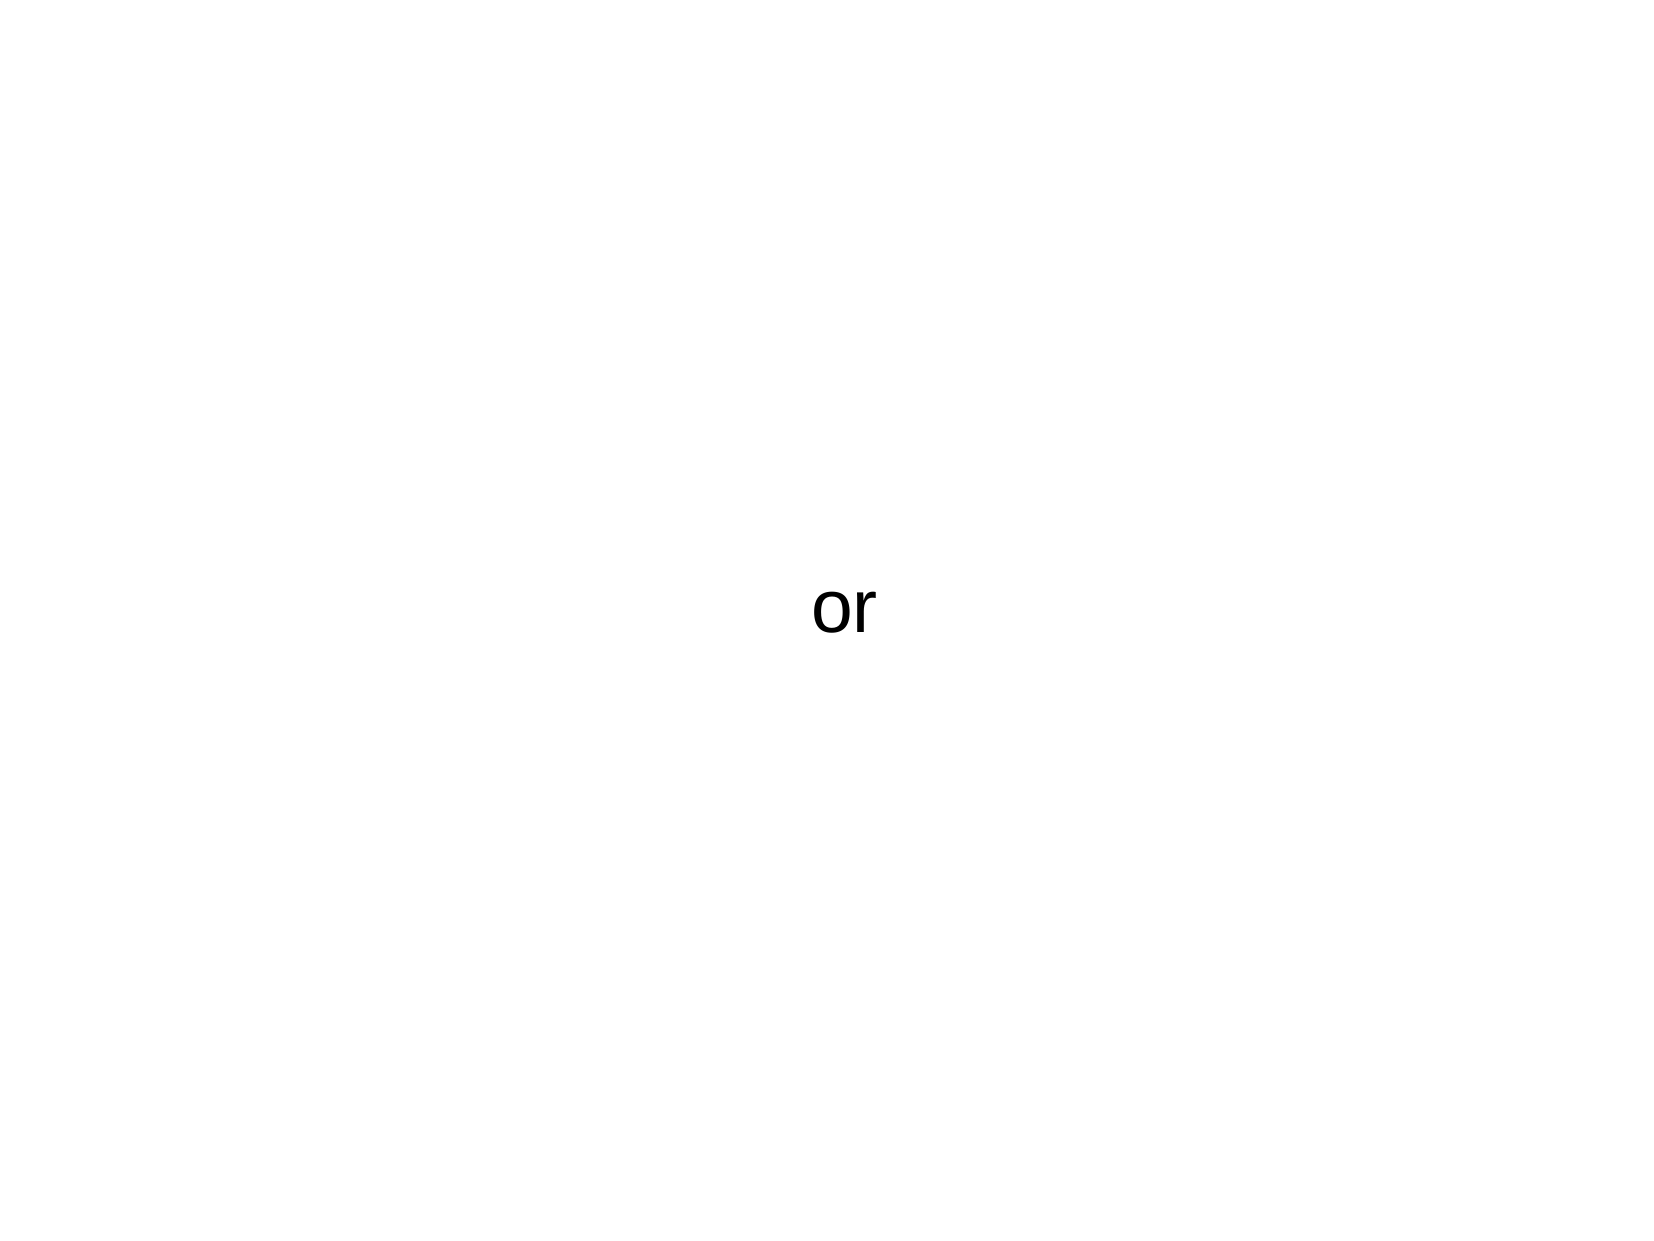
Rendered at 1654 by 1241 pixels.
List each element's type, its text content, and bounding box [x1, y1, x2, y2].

subtitle or [82, 112, 1571, 1102]
